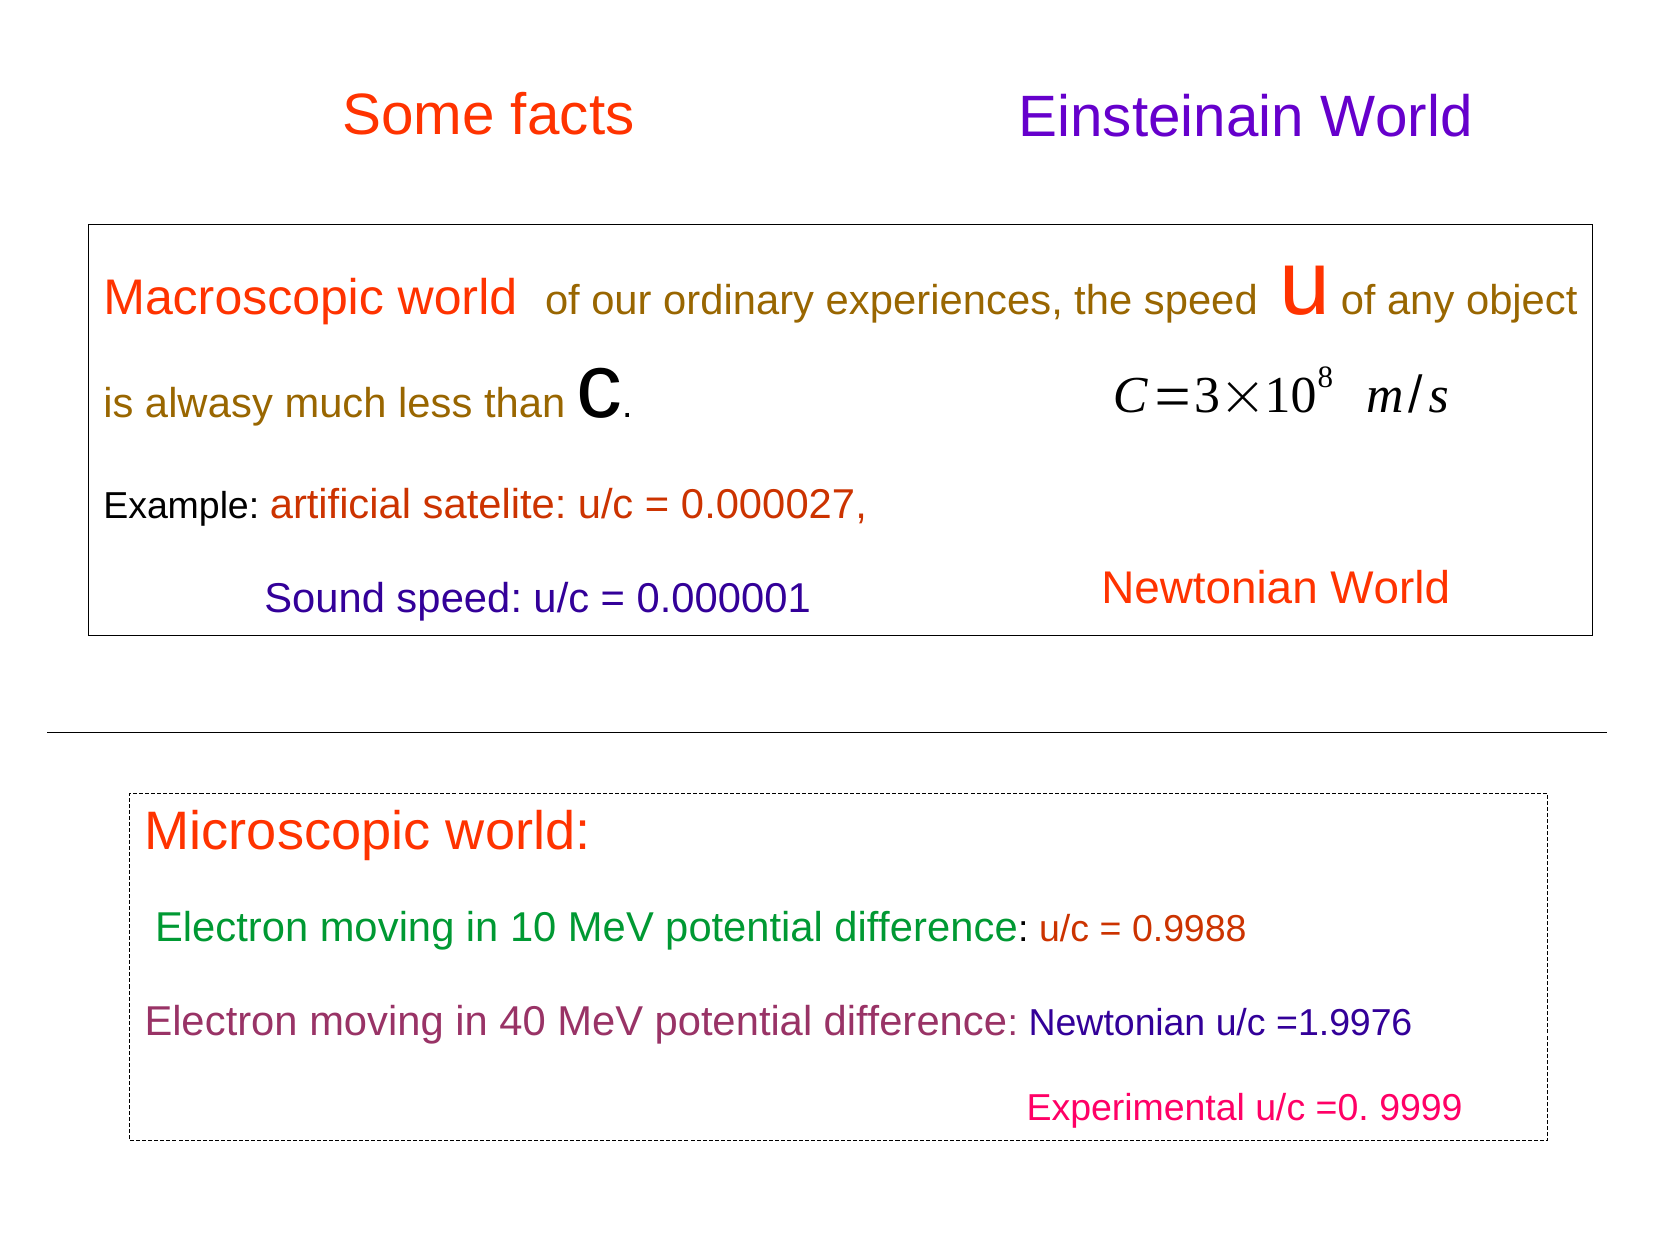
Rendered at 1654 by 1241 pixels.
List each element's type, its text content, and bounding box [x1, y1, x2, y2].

text_box Microscopic world: Electron moving in 10 MeV potential difference: u/c = 0.9988 Electron moving in 40 MeV potential difference: Newtonian u/c =1.9976 Experimental u/c =0. 9999 [129, 793, 1548, 1141]
chart [1106, 359, 1456, 425]
text_box Macroscopic world of our ordinary experiences, the speed u of any object is alwasy much less than c. Example: artificial satelite: u/c = 0.000027, Sound speed: u/c = 0.000001 [88, 224, 1593, 636]
text_box Einsteinain World [1003, 76, 1524, 162]
text_box Some facts [327, 74, 650, 160]
text_box Newtonian World [1086, 555, 1465, 625]
